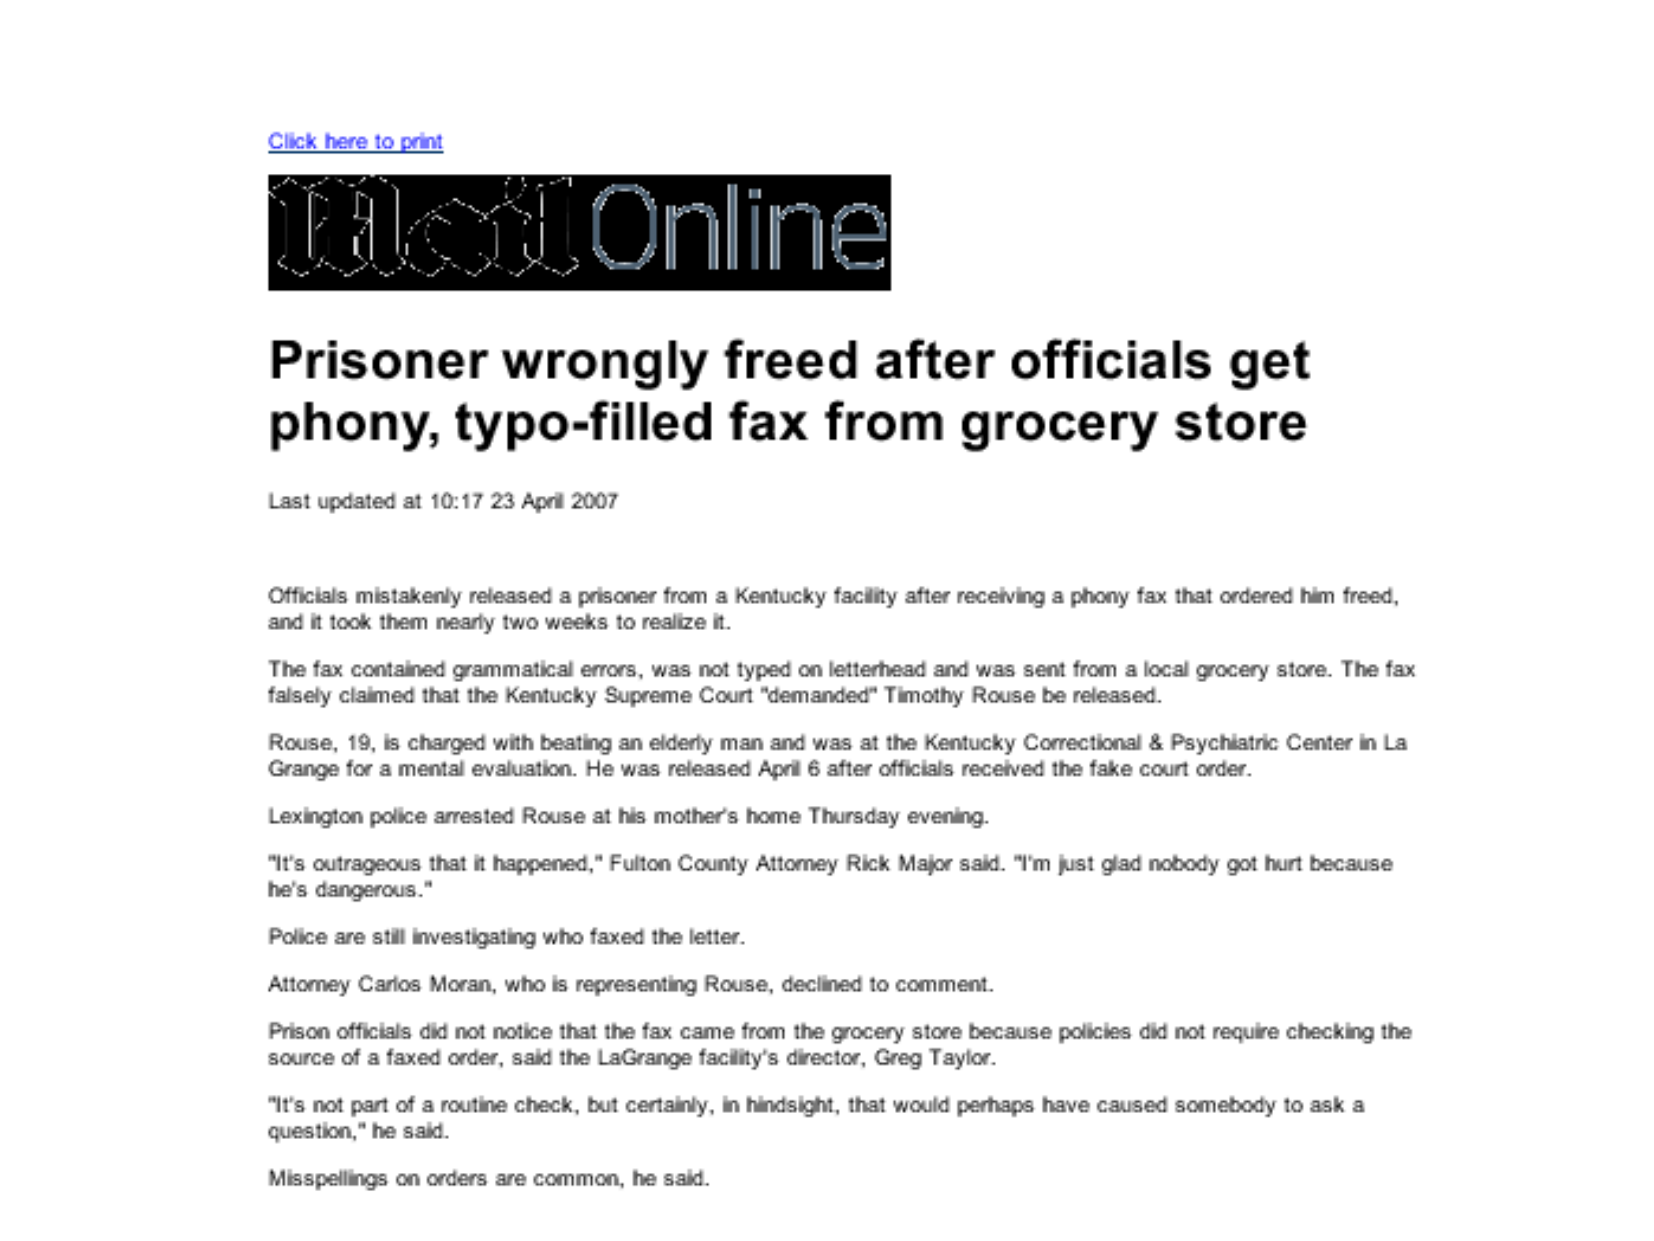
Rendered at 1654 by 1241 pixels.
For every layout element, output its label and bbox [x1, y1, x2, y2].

picture [127, 0, 1576, 1241]
